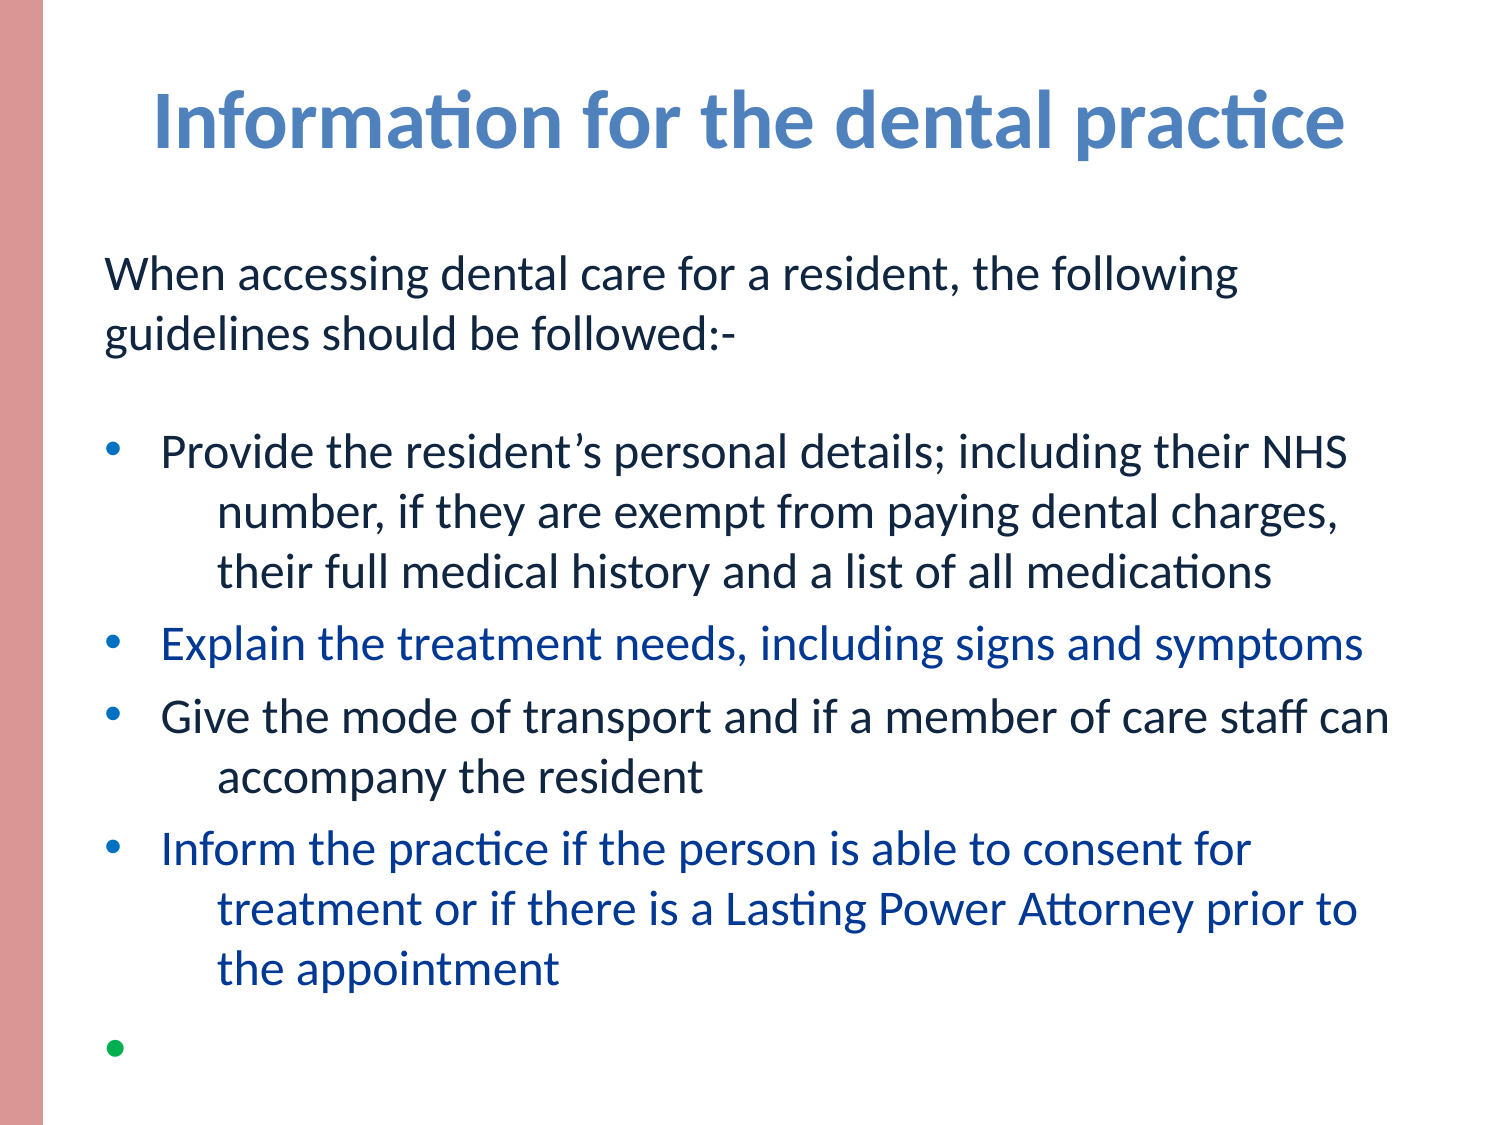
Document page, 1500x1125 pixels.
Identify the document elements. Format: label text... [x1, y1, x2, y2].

text_box [0, 0, 41, 1125]
list When accessing dental care for a resident, the following guidelines should be followed:- Provide the resident’s personal details; including their NHS number, if they are exempt from paying dental charges, their full medical history and a list of all medications Explain the treatment needs, including signs and symptoms Give the mode of transport and if a member of care staff can accompany the resident Inform the practice if the person is able to consent for treatment or if there is a Lasting Power Attorney prior to the appointment [89, 232, 1440, 1102]
title Information for the dental practice [75, 21, 1426, 209]
